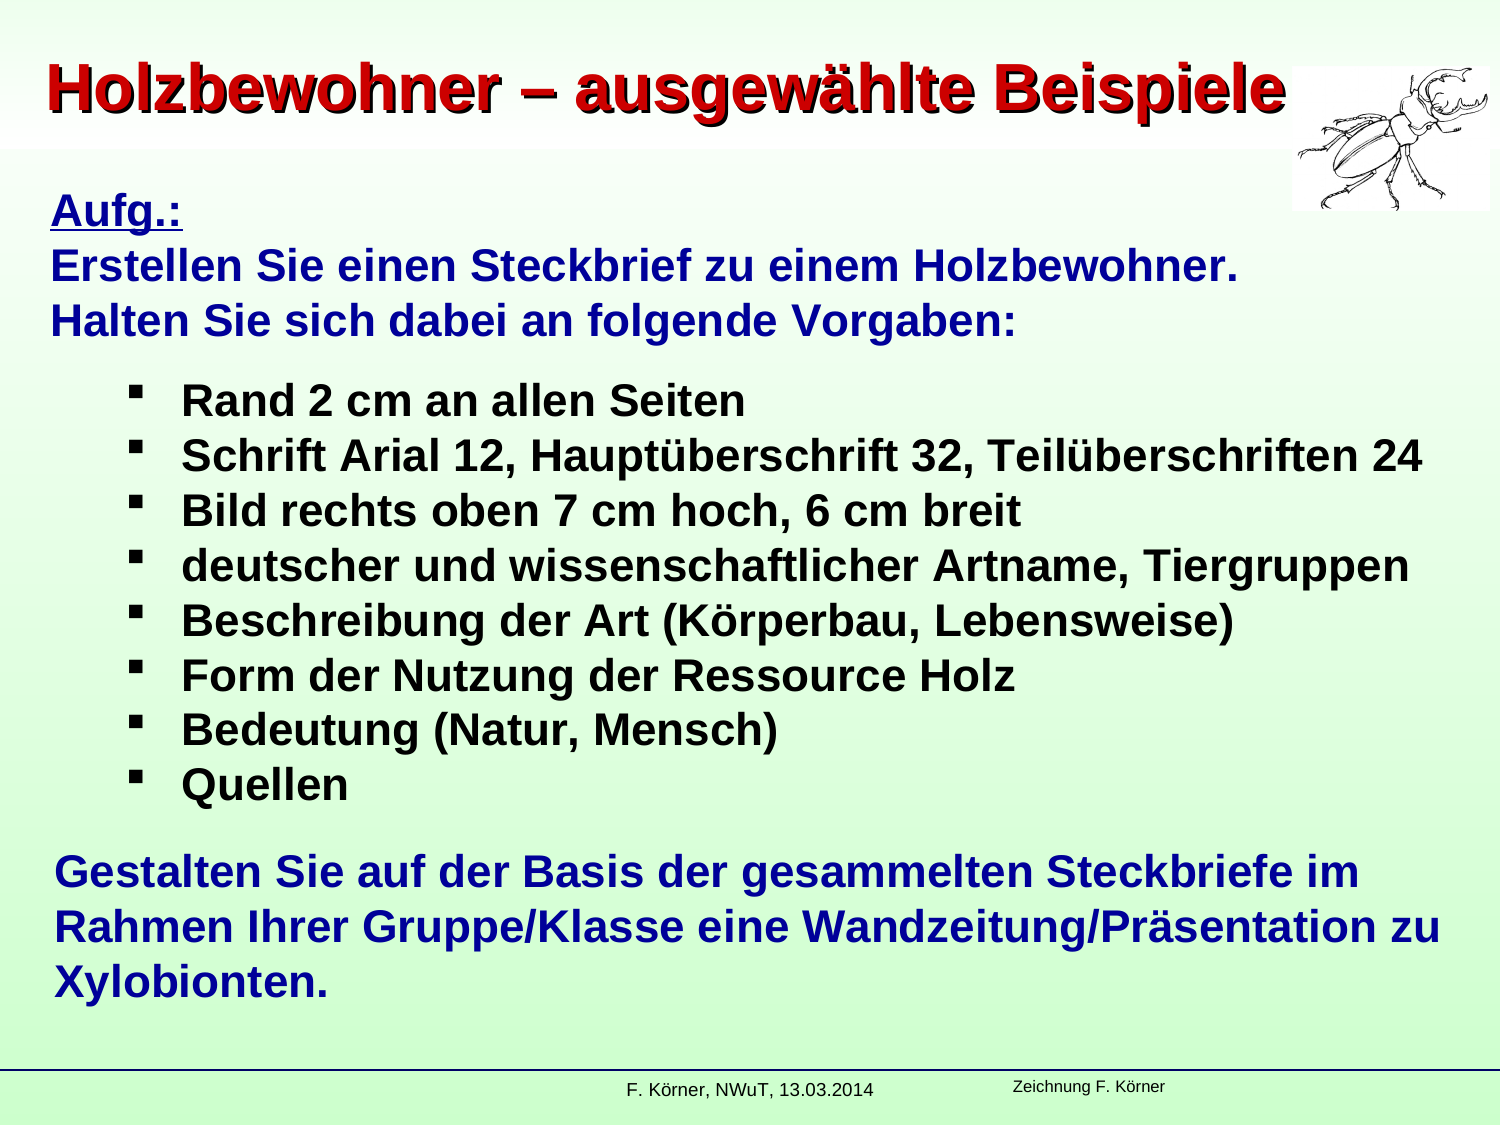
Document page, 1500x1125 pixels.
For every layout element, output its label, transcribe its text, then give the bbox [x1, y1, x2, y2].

text_box Aufg.: Erstellen Sie einen Steckbrief zu einem Holzbewohner. Halten Sie sich dabei an folgende Vorgaben: Rand 2 cm an allen Seiten Schrift Arial 12, Hauptüberschrift 32, Teilüberschriften 24 Bild rechts oben 7 cm hoch, 6 cm breit deutscher und wissenschaftlicher Artname, Tiergruppen Beschreibung der Art (Körperbau, Lebensweise) Form der Nutzung der Ressource Holz Bedeutung (Natur, Mensch) Quellen [35, 172, 1490, 847]
text_box Zeichnung F. Körner [998, 1067, 1500, 1123]
picture [1292, 66, 1490, 211]
table_header Holzbewohner – ausgewählte Beispiele [0, 0, 1500, 149]
text_box Gestalten Sie auf der Basis der gesammelten Steckbriefe im Rahmen Ihrer Gruppe/Klasse eine Wandzeitung/Präsentation zu Xylobionten. [39, 834, 1494, 1024]
